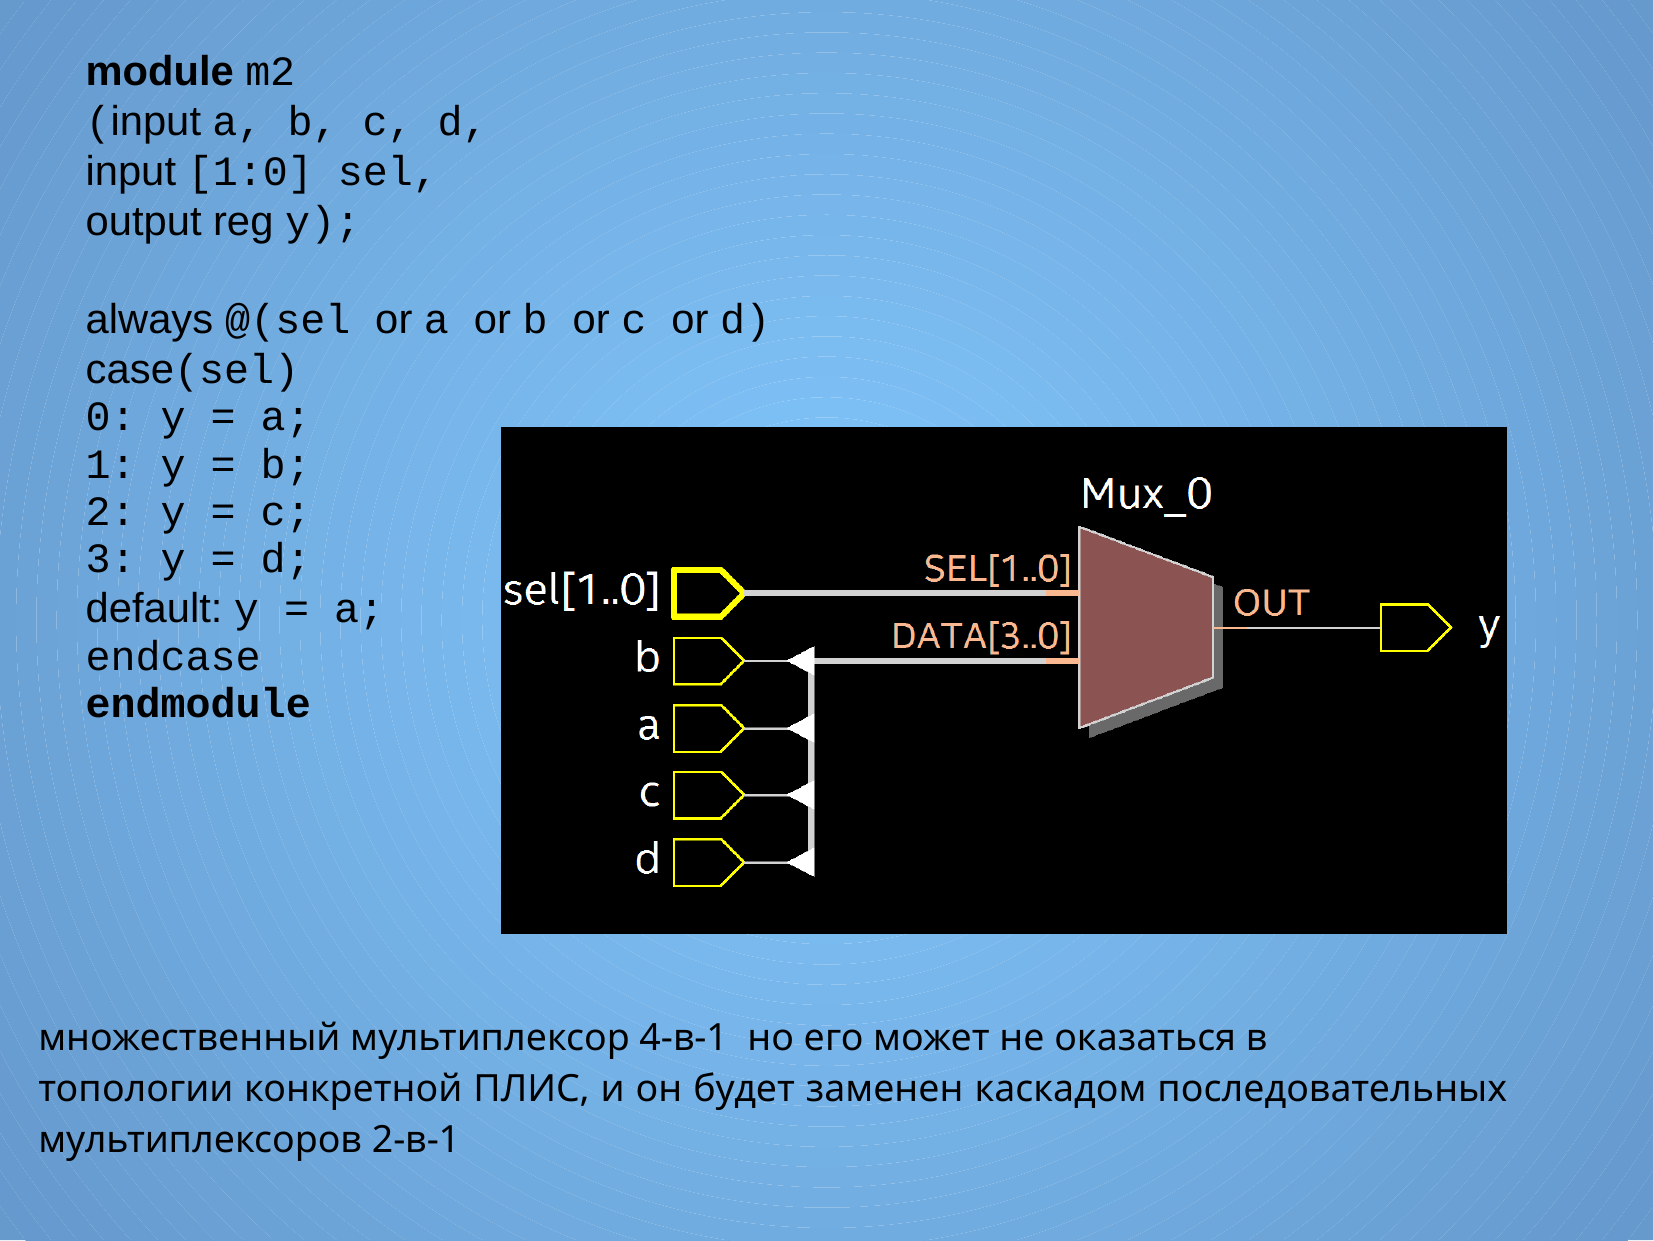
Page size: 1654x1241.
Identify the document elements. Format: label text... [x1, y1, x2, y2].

text_box module m2 (input a, b, c, d, input [1:0] sel, output reg y); always @(sel or a or b or c or d) case(sel) 0: y = a; 1: y = b; 2: y = c; 3: y = d; default: y = a; endcase endmodule [70, 40, 1583, 831]
text_box множественный мультиплексор 4-в-1 но его может не оказаться в топологии конкретной ПЛИС, и он будет заменен каскадом последовательных мультиплексоров 2-в-1 [23, 1002, 1619, 1175]
picture [501, 427, 1507, 934]
